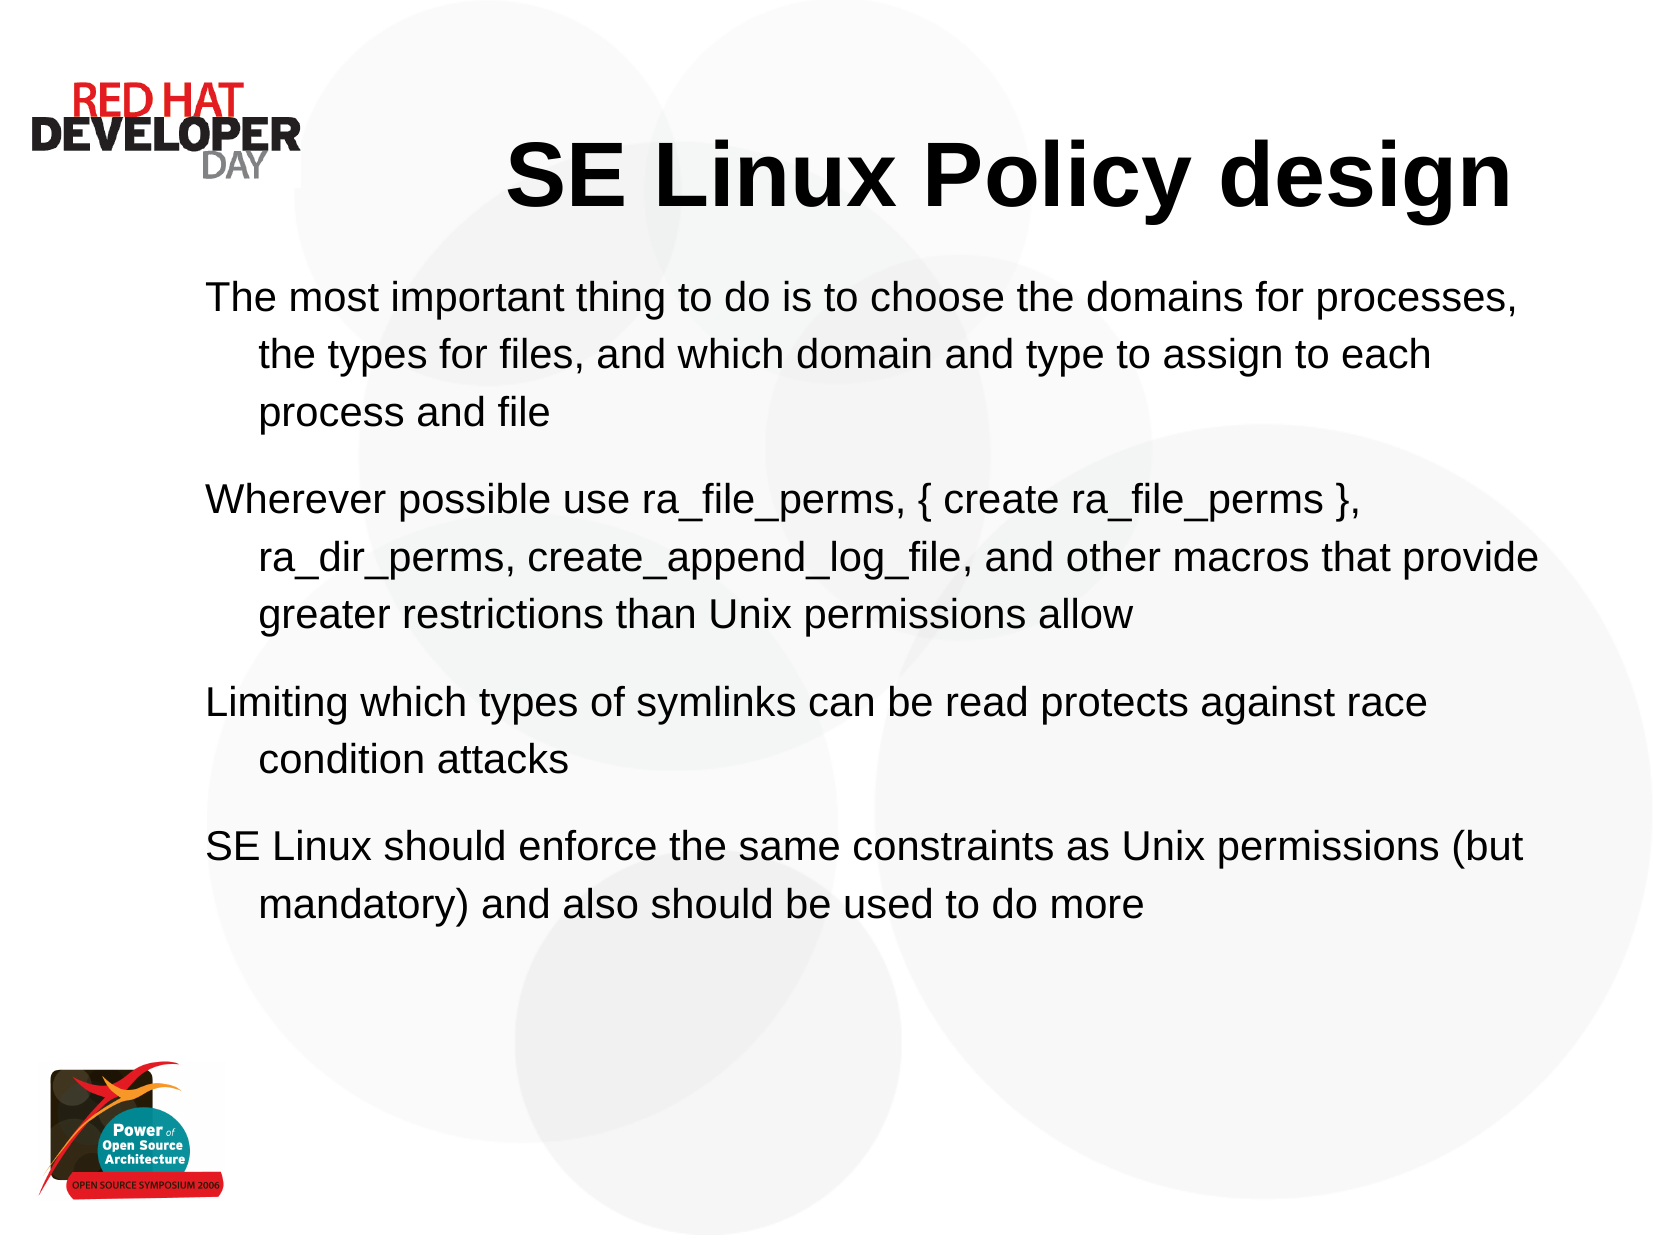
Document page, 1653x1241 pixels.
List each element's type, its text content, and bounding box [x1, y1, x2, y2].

list The most important thing to do is to choose the domains for processes, the types for files, and which domain and type to assign to each process and file Wherever possible use ra_file_perms, { create ra_file_perms }, ra_dir_perms, create_append_log_file, and other macros that provide greater restrictions than Unix permissions allow Limiting which types of symlinks can be read protects against race condition attacks SE Linux should enforce the same constraints as Unix permissions (but mandatory) and also should be used to do more [187, 262, 1571, 1109]
picture [28, 0, 1653, 1235]
title SE Linux Policy design [449, 62, 1571, 262]
